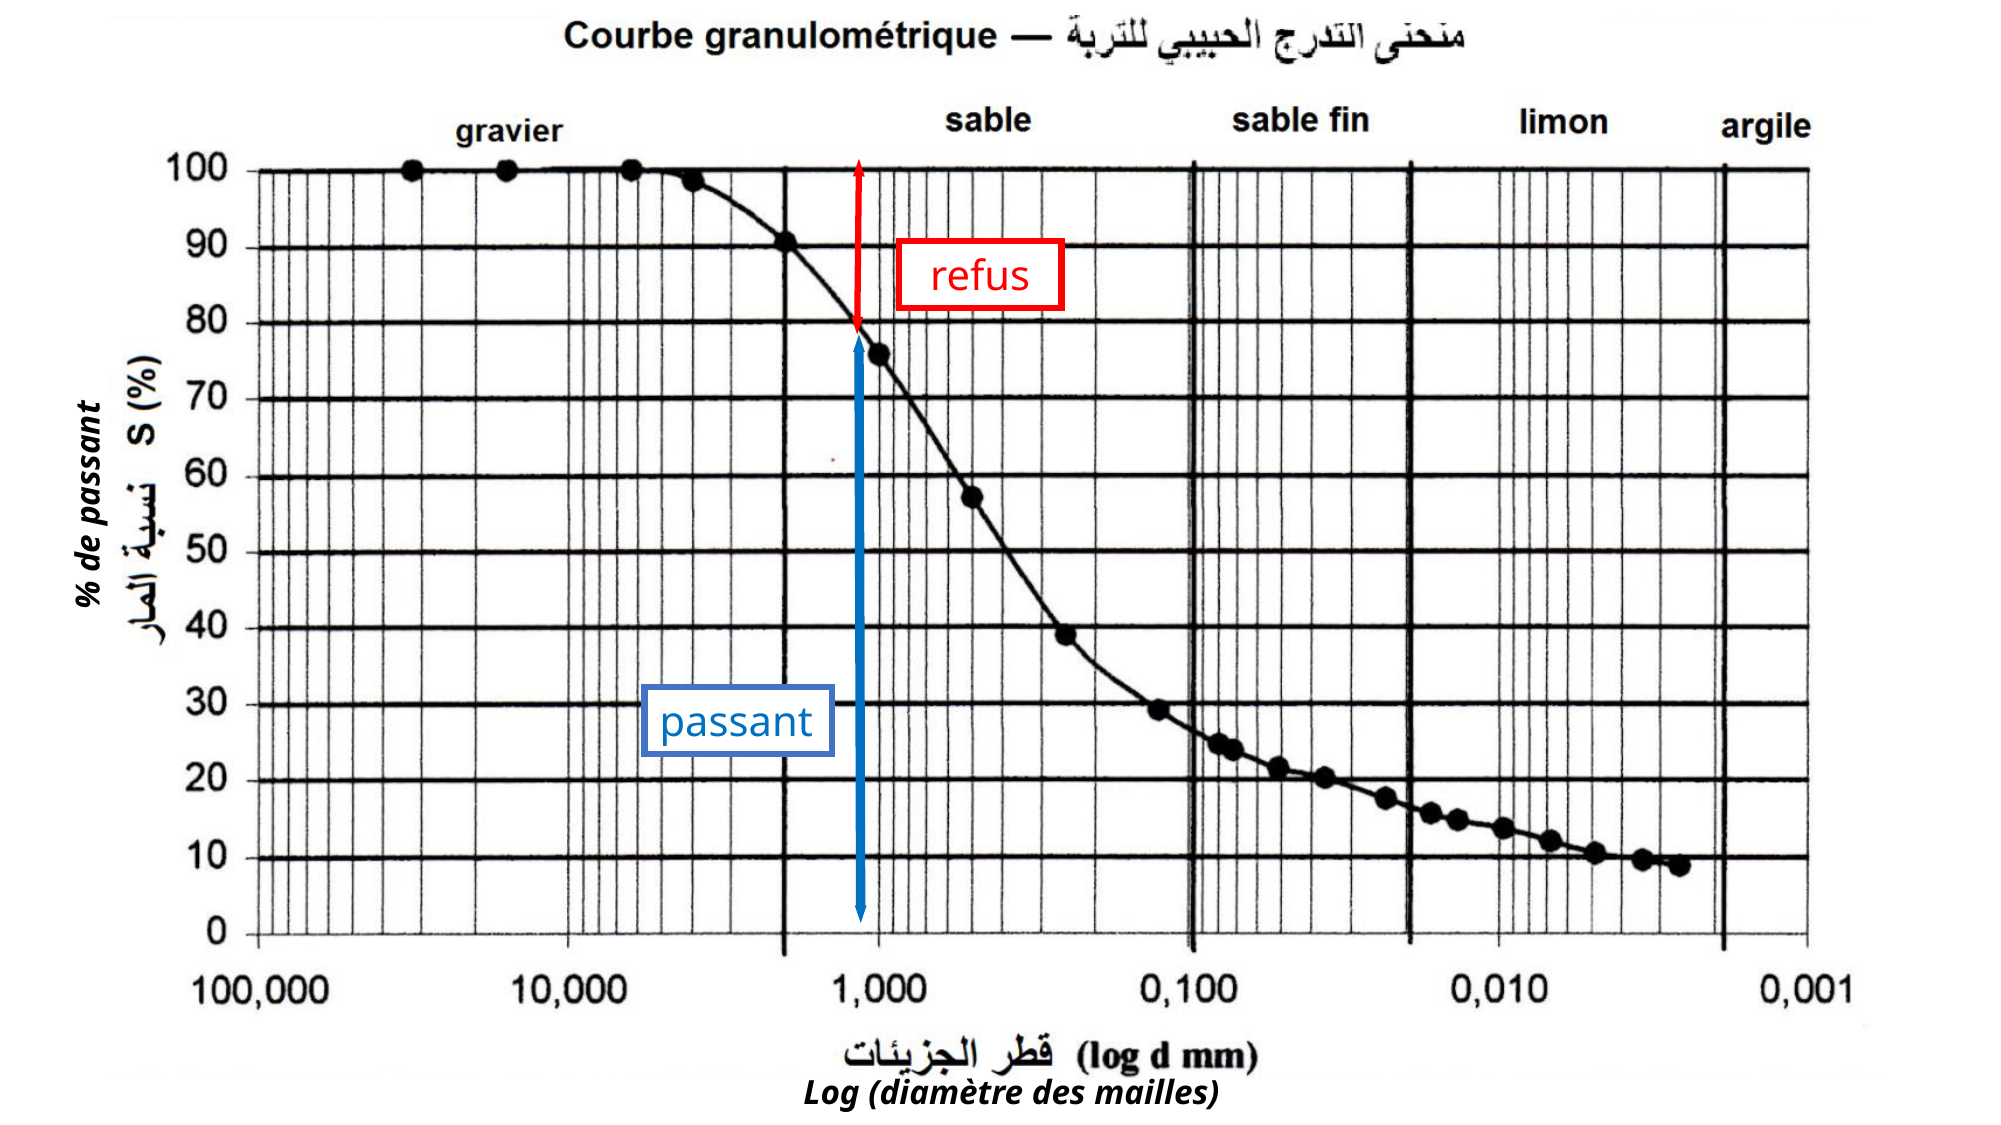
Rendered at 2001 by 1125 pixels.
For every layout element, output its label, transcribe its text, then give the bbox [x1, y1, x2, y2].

text_box passant [644, 687, 833, 754]
picture [107, 15, 1886, 1079]
text_box refus [899, 241, 1062, 308]
text_box % de passant [58, 340, 115, 625]
text_box Log (diamètre des mailles) [788, 1064, 1297, 1120]
